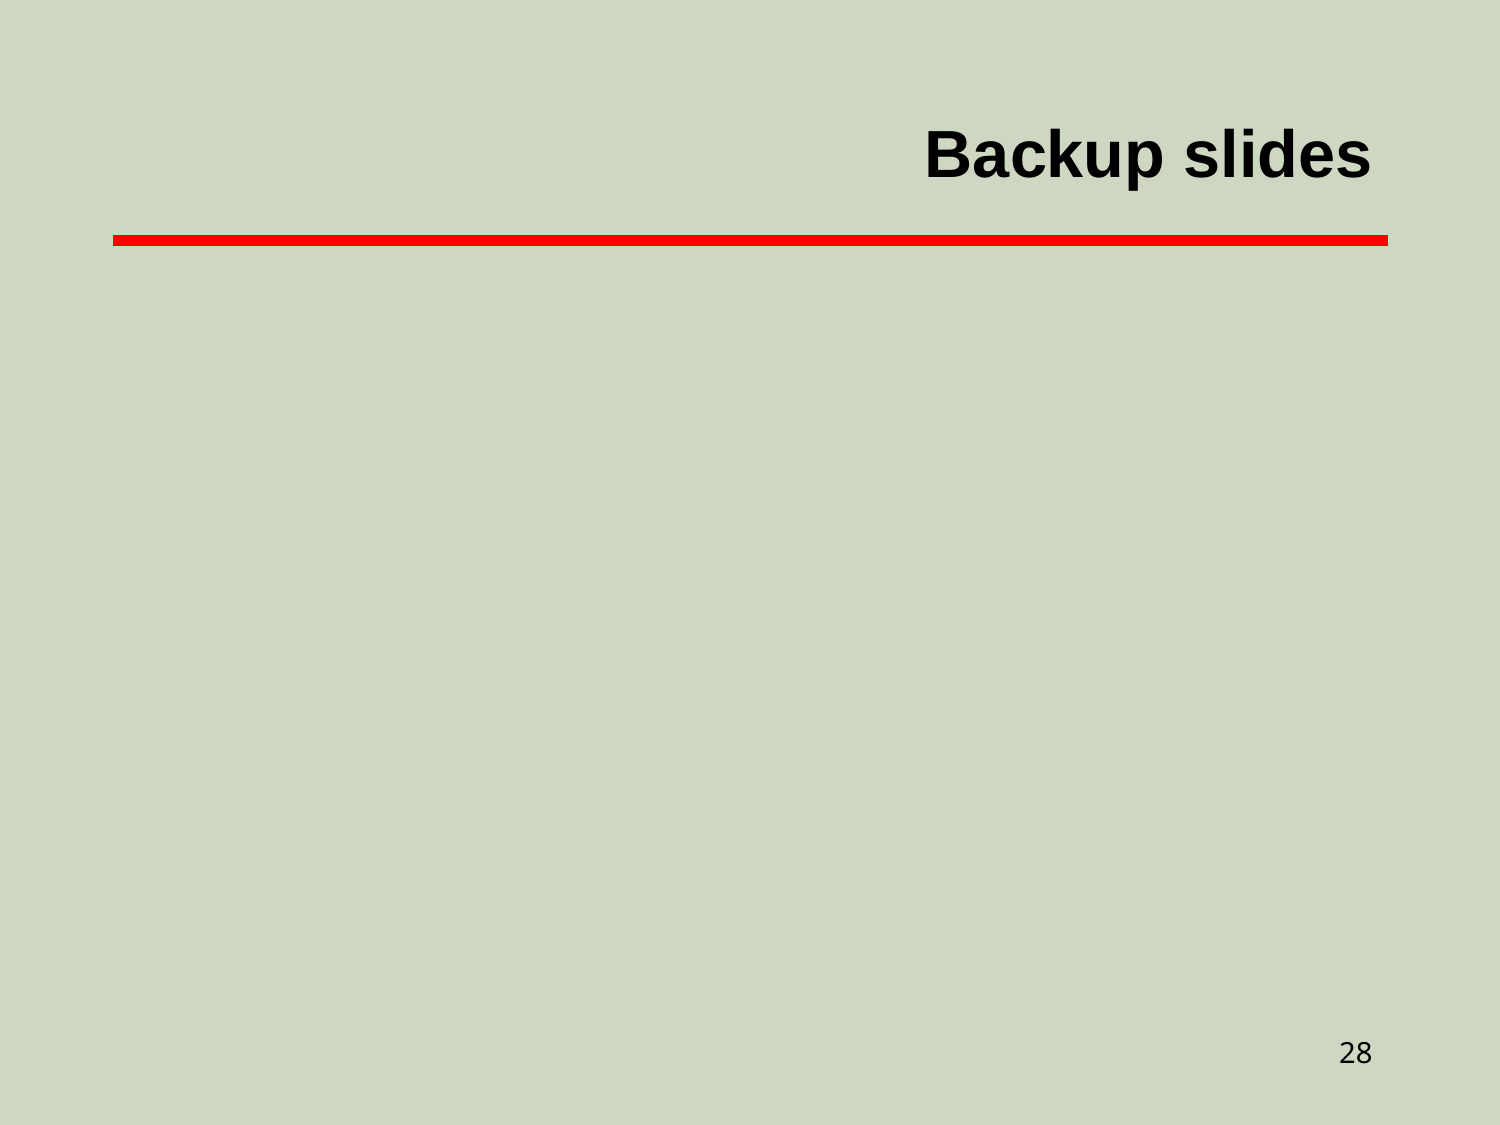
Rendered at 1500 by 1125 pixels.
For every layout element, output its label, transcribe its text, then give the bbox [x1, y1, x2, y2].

title Backup slides [337, 85, 1388, 224]
